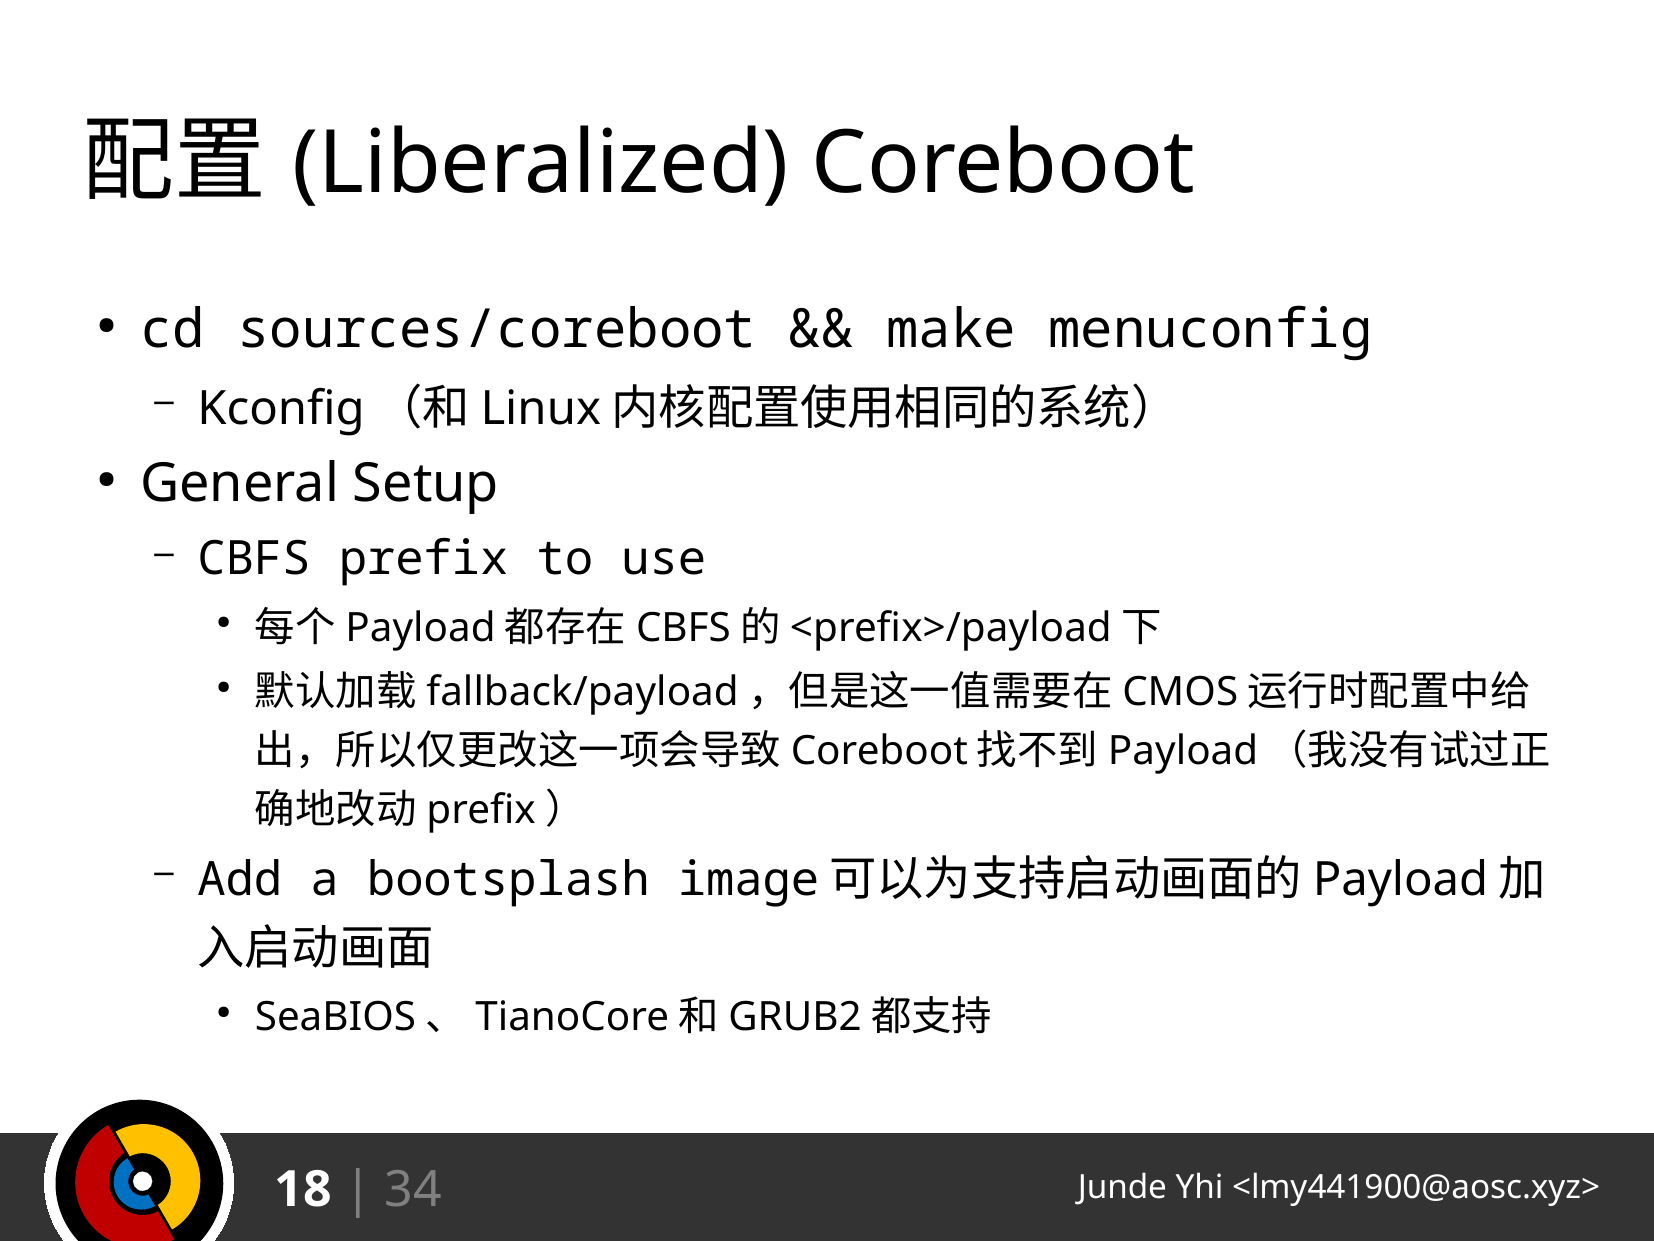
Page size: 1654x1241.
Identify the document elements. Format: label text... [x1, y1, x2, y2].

list cd sources/coreboot && make menuconfig Kconfig（和Linux内核配置使用相同的系统） General Setup CBFS prefix to use 每个Payload都存在CBFS的<prefix>/payload下 默认加载fallback/payload，但是这一值需要在CMOS运行时配置中给出，所以仅更改这一项会导致Coreboot找不到Payload（我没有试过正确地改动prefix） Add a bootsplash image可以为支持启动画面的Payload加入启动画面 SeaBIOS、TianoCore和GRUB2都支持 [82, 290, 1571, 1052]
title 配置(Liberalized) Coreboot [82, 49, 1571, 257]
